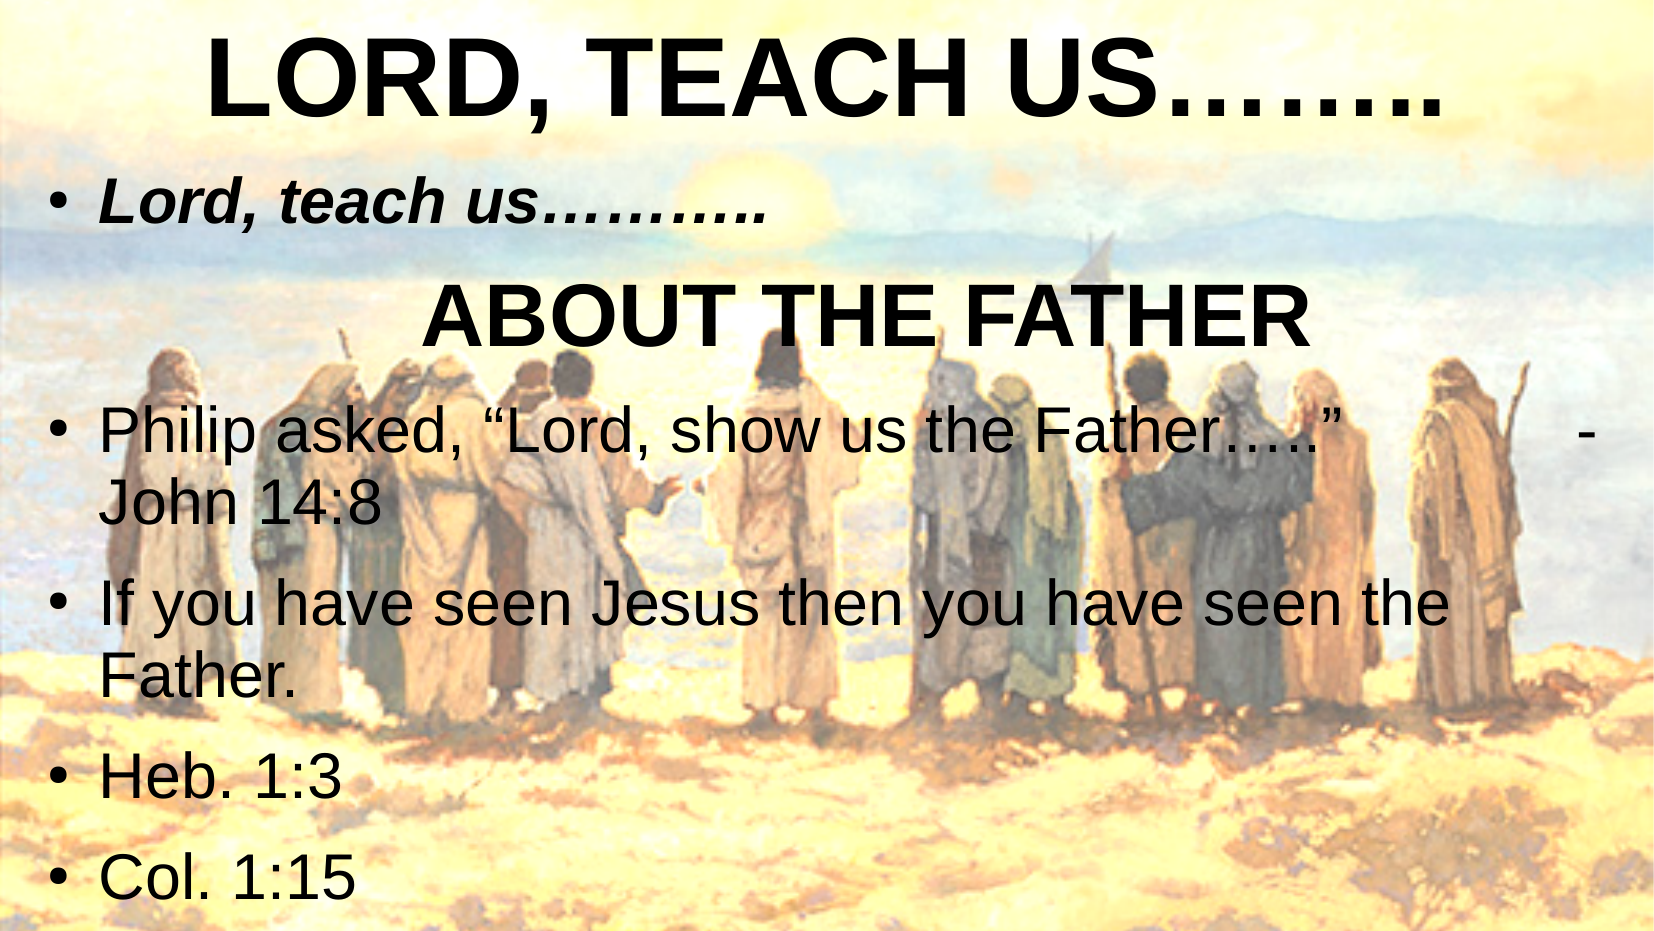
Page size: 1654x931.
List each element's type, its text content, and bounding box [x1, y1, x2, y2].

list Lord, teach us……….. ABOUT THE FATHER Philip asked, “Lord, show us the Father…..” - John 14:8 If you have seen Jesus then you have seen the Father. Heb. 1:3 Col. 1:15 [30, 165, 1636, 916]
title LORD, TEACH US…….. [82, 0, 1571, 156]
picture [0, 0, 1654, 931]
